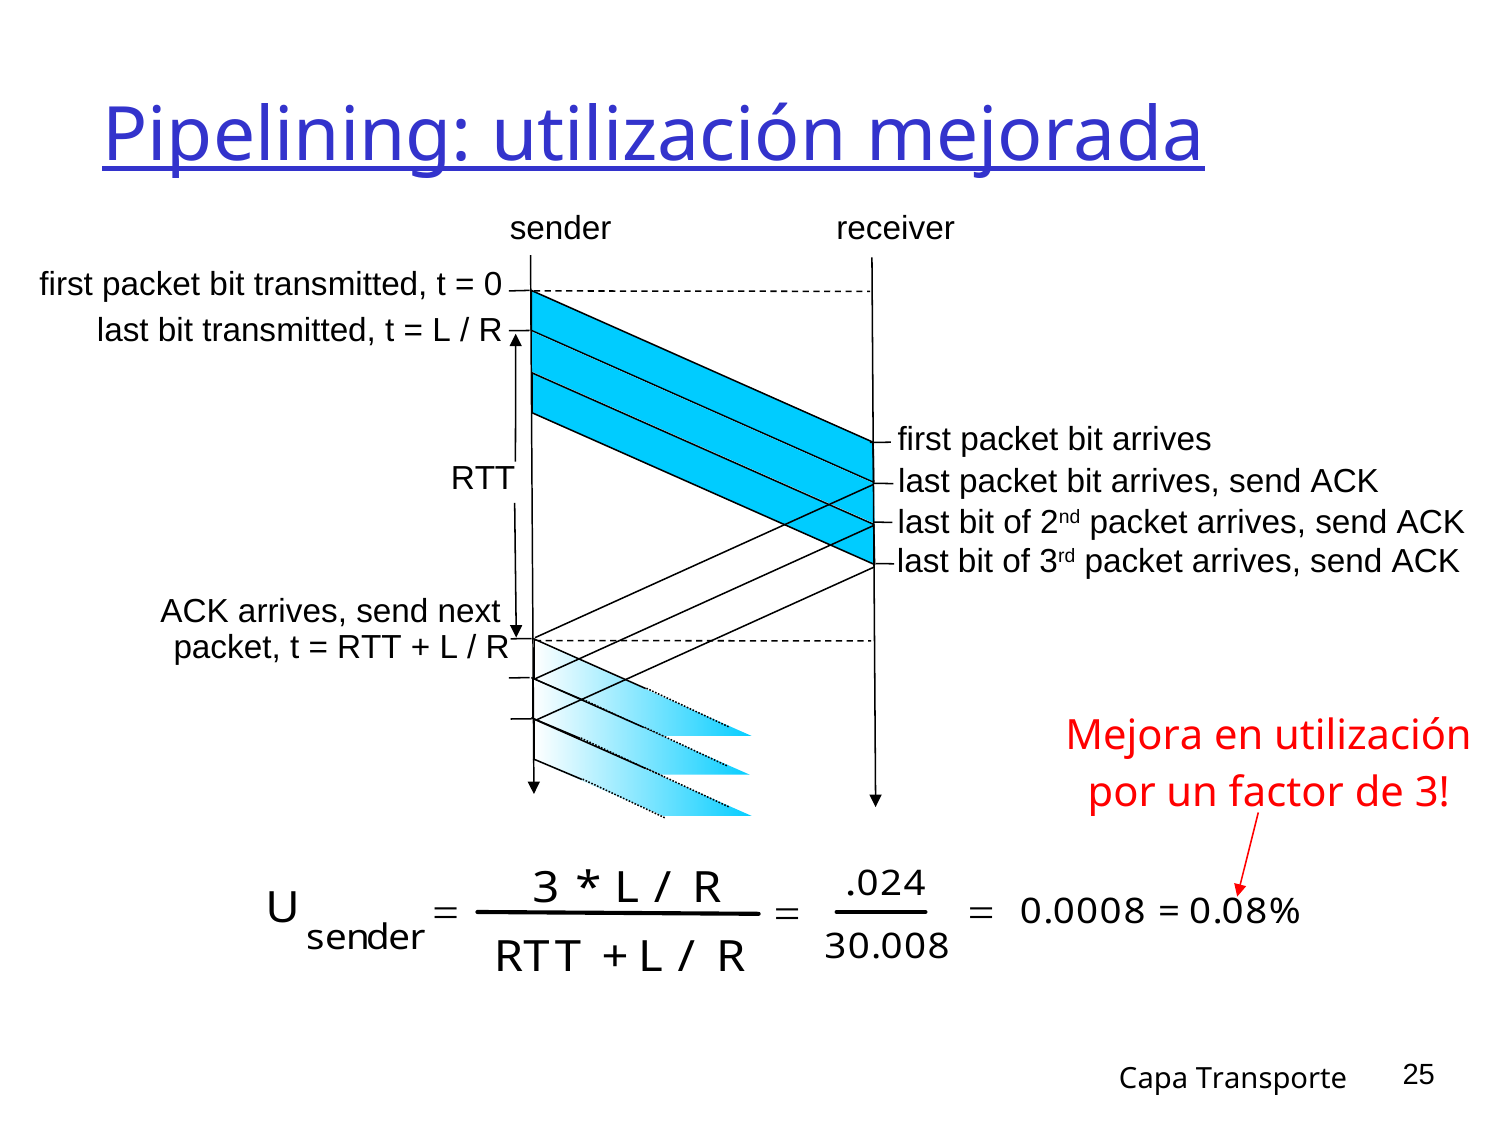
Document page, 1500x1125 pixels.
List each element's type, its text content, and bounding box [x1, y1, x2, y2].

text_box last packet bit arrives, send ACK [883, 454, 1471, 496]
text_box [541, 681, 752, 775]
chart [233, 842, 1319, 996]
text_box first packet bit arrives [882, 413, 1317, 472]
text_box first packet bit transmitted, t = 0 [11, 257, 519, 316]
text_box ACK arrives, send next packet, t = RTT + L / R [92, 584, 526, 690]
text_box RTT [533, 451, 540, 508]
text_box [532, 290, 872, 524]
text_box [535, 721, 752, 816]
text_box [534, 641, 575, 677]
text_box [539, 661, 622, 698]
text_box RTT [381, 451, 531, 508]
text_box sender [455, 201, 627, 260]
text_box [534, 681, 577, 718]
text_box last bit of 3rd packet arrives, send ACK [882, 534, 1500, 598]
text_box last bit of 2nd packet arrives, send ACK [882, 496, 1500, 534]
title Pipelining: utilización mejorada [87, 33, 1363, 229]
text_box [832, 528, 873, 564]
text_box last bit transmitted, t = L / R [68, 303, 519, 363]
text_box receiver [787, 201, 970, 260]
text_box Mejora en utilización por un factor de 3! [1050, 697, 1487, 827]
text_box [786, 487, 872, 544]
